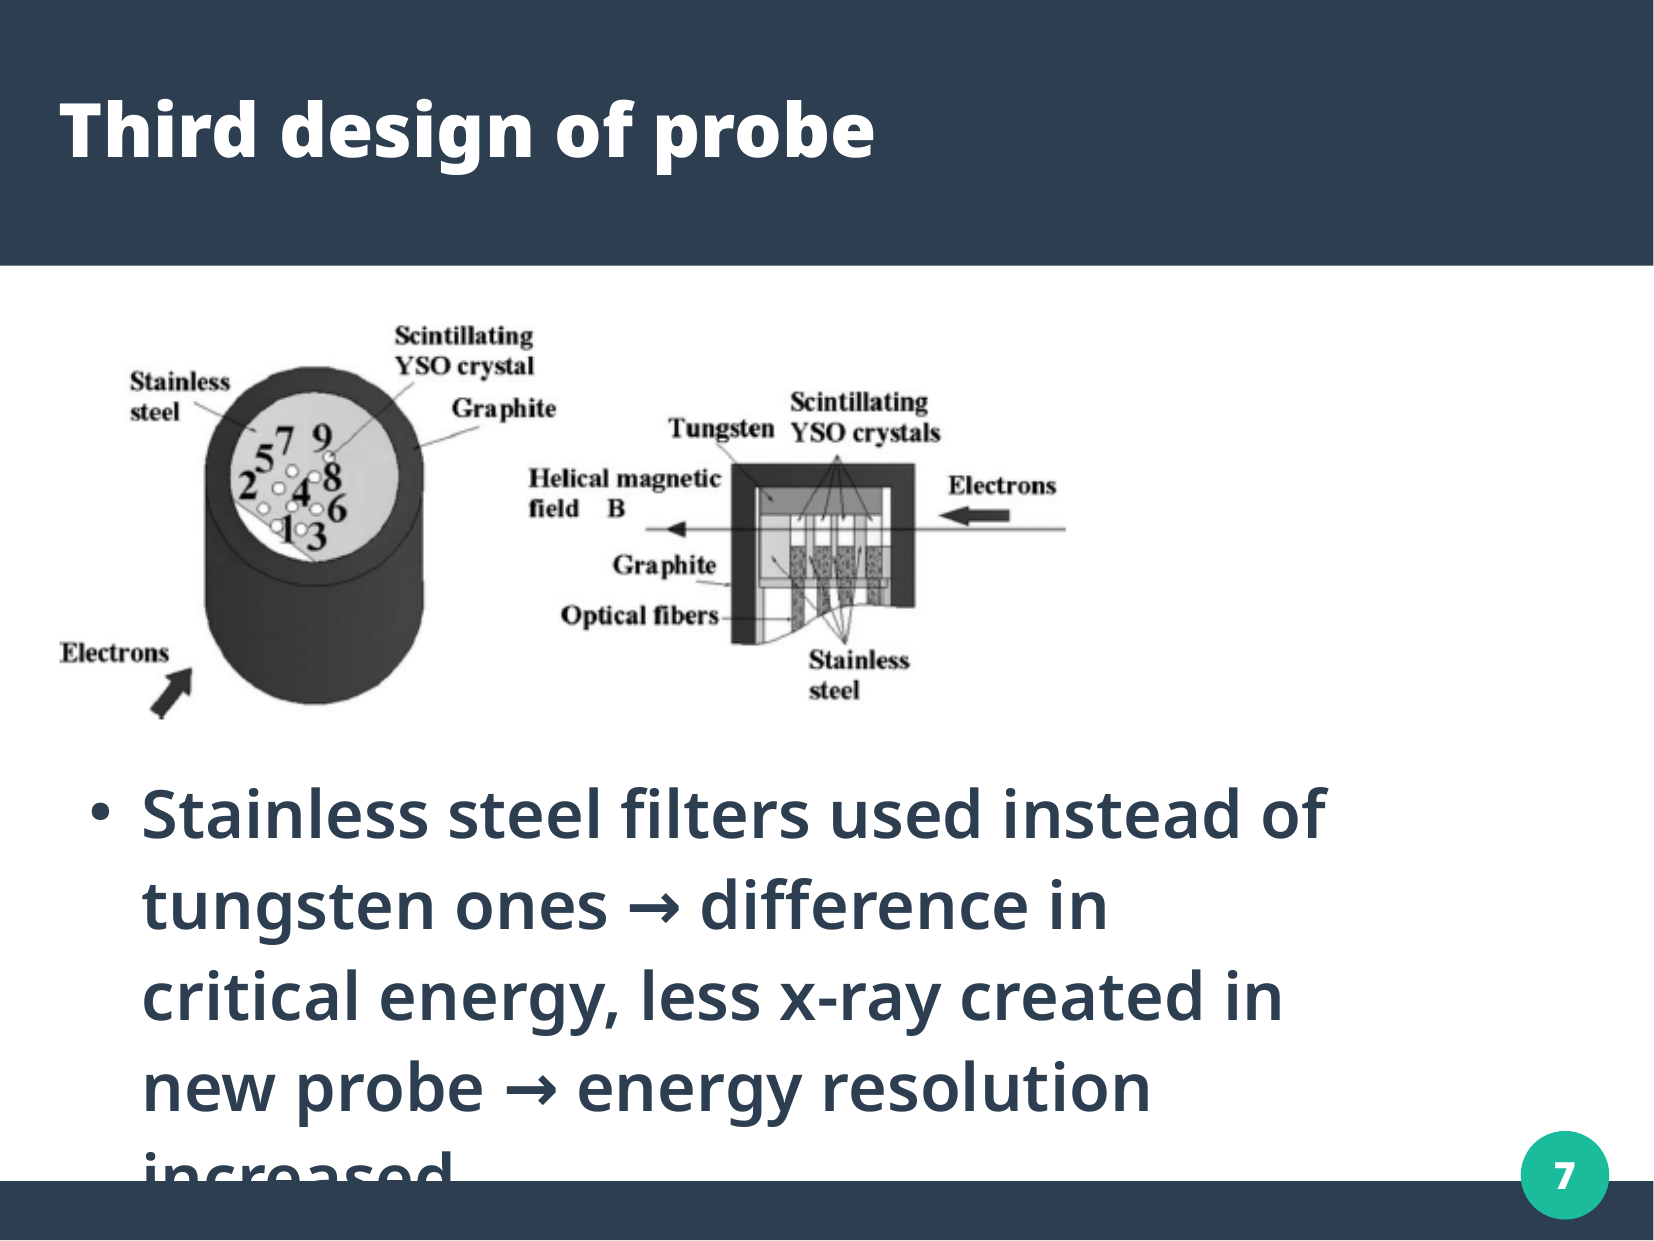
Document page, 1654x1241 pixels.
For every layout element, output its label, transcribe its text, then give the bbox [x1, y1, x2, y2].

picture [23, 281, 1111, 755]
title Third design of probe [59, 49, 1595, 207]
list Stainless steel filters used instead of tungsten ones → difference in critical energy, less x-ray created in new probe → energy resolution increased [70, 767, 1347, 1241]
